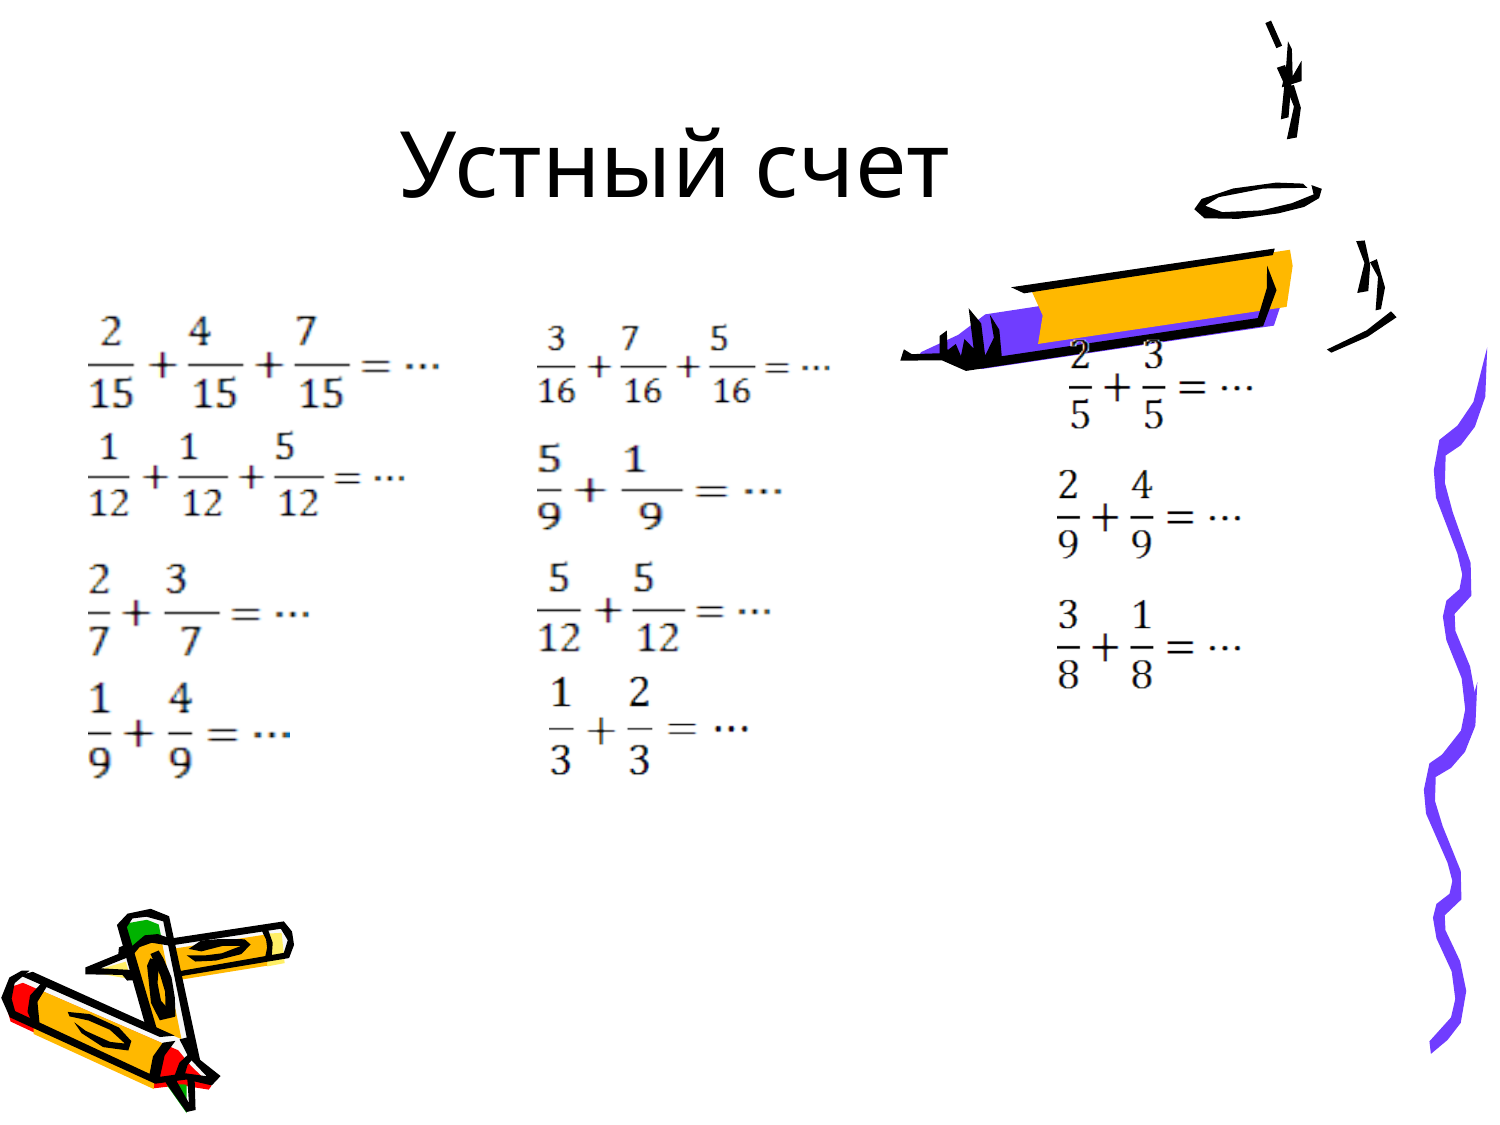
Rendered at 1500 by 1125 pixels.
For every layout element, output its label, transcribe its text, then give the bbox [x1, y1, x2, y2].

picture [1057, 597, 1243, 700]
picture [537, 314, 833, 411]
picture [537, 432, 786, 539]
picture [88, 550, 313, 666]
picture [88, 680, 290, 792]
picture [1057, 467, 1243, 570]
picture [88, 420, 408, 525]
picture [88, 302, 443, 418]
picture [537, 550, 774, 661]
picture [1069, 338, 1255, 440]
text_box Устный счет [0, 45, 1351, 233]
picture [549, 675, 751, 786]
